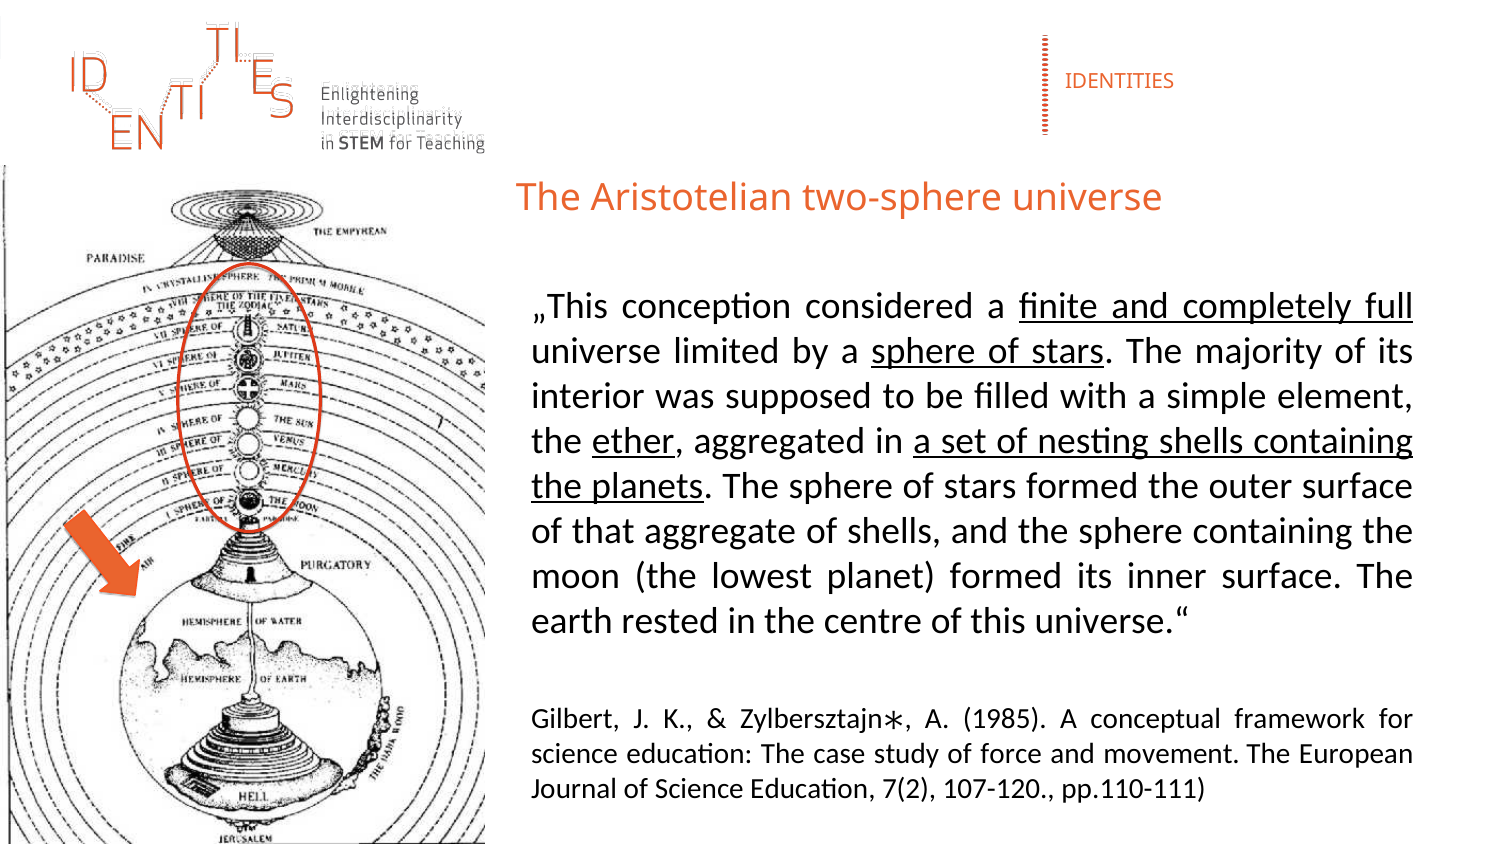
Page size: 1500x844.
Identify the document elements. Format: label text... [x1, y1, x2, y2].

text_box [64, 510, 140, 596]
picture [1042, 35, 1051, 135]
picture [0, 165, 485, 844]
text_box The Aristotelian two-sphere universe [500, 165, 1236, 227]
text_box IDENTITIES [1050, 60, 1472, 121]
text_box „This conception considered a finite and completely full universe limited by a sphere of stars. The majority of its interior was supposed to be filled with a simple element, the ether, aggregated in a set of nesting shells containing the planets. The sphere of stars formed the outer surface of that aggregate of shells, and the sphere containing the moon (the lowest planet) formed its inner surface. The earth rested in the centre of this universe.“ Gilbert, J. K., & Zylbersztajn∗, A. (1985). A conceptual framework for science education: The case study of force and movement. The European Journal of Science Education, 7(2), 107-120., pp.110-111) [500, 273, 1472, 844]
picture [71, 18, 485, 157]
